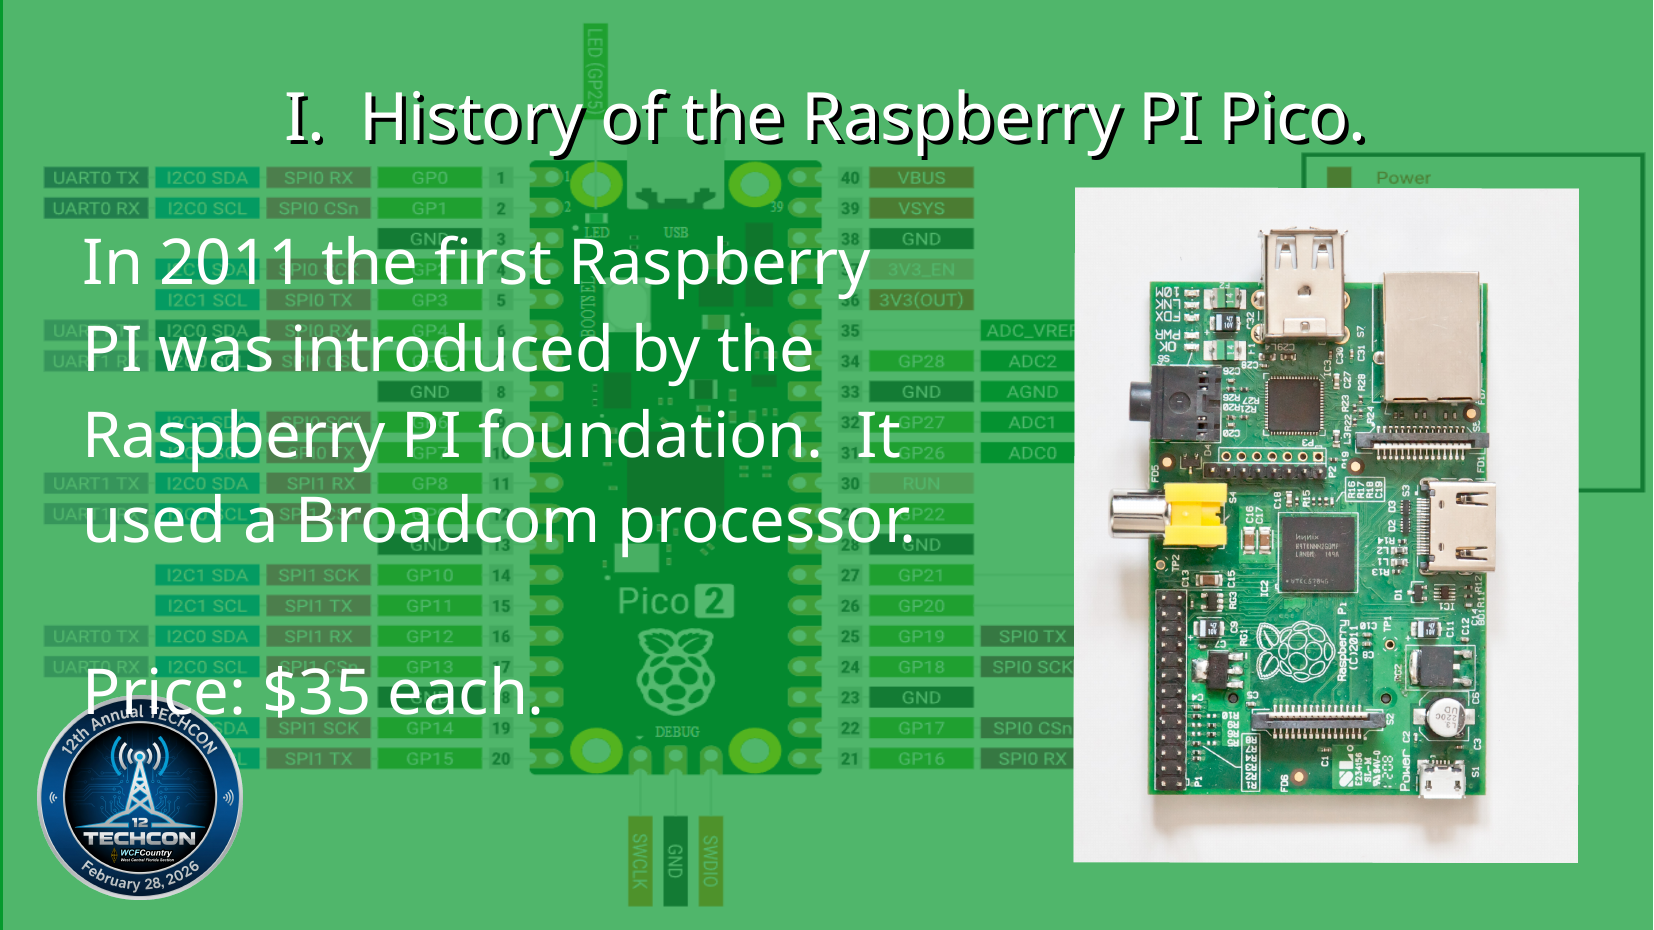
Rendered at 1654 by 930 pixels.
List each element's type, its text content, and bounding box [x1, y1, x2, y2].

picture [1073, 187, 1579, 863]
list In 2011 the first Raspberry PI was introduced by the Raspberry PI foundation. It used a Broadcom processor. Price: $35 each. [82, 217, 938, 757]
picture [37, 695, 243, 900]
title I. History of the Raspberry PI Pico. [82, 37, 1571, 193]
